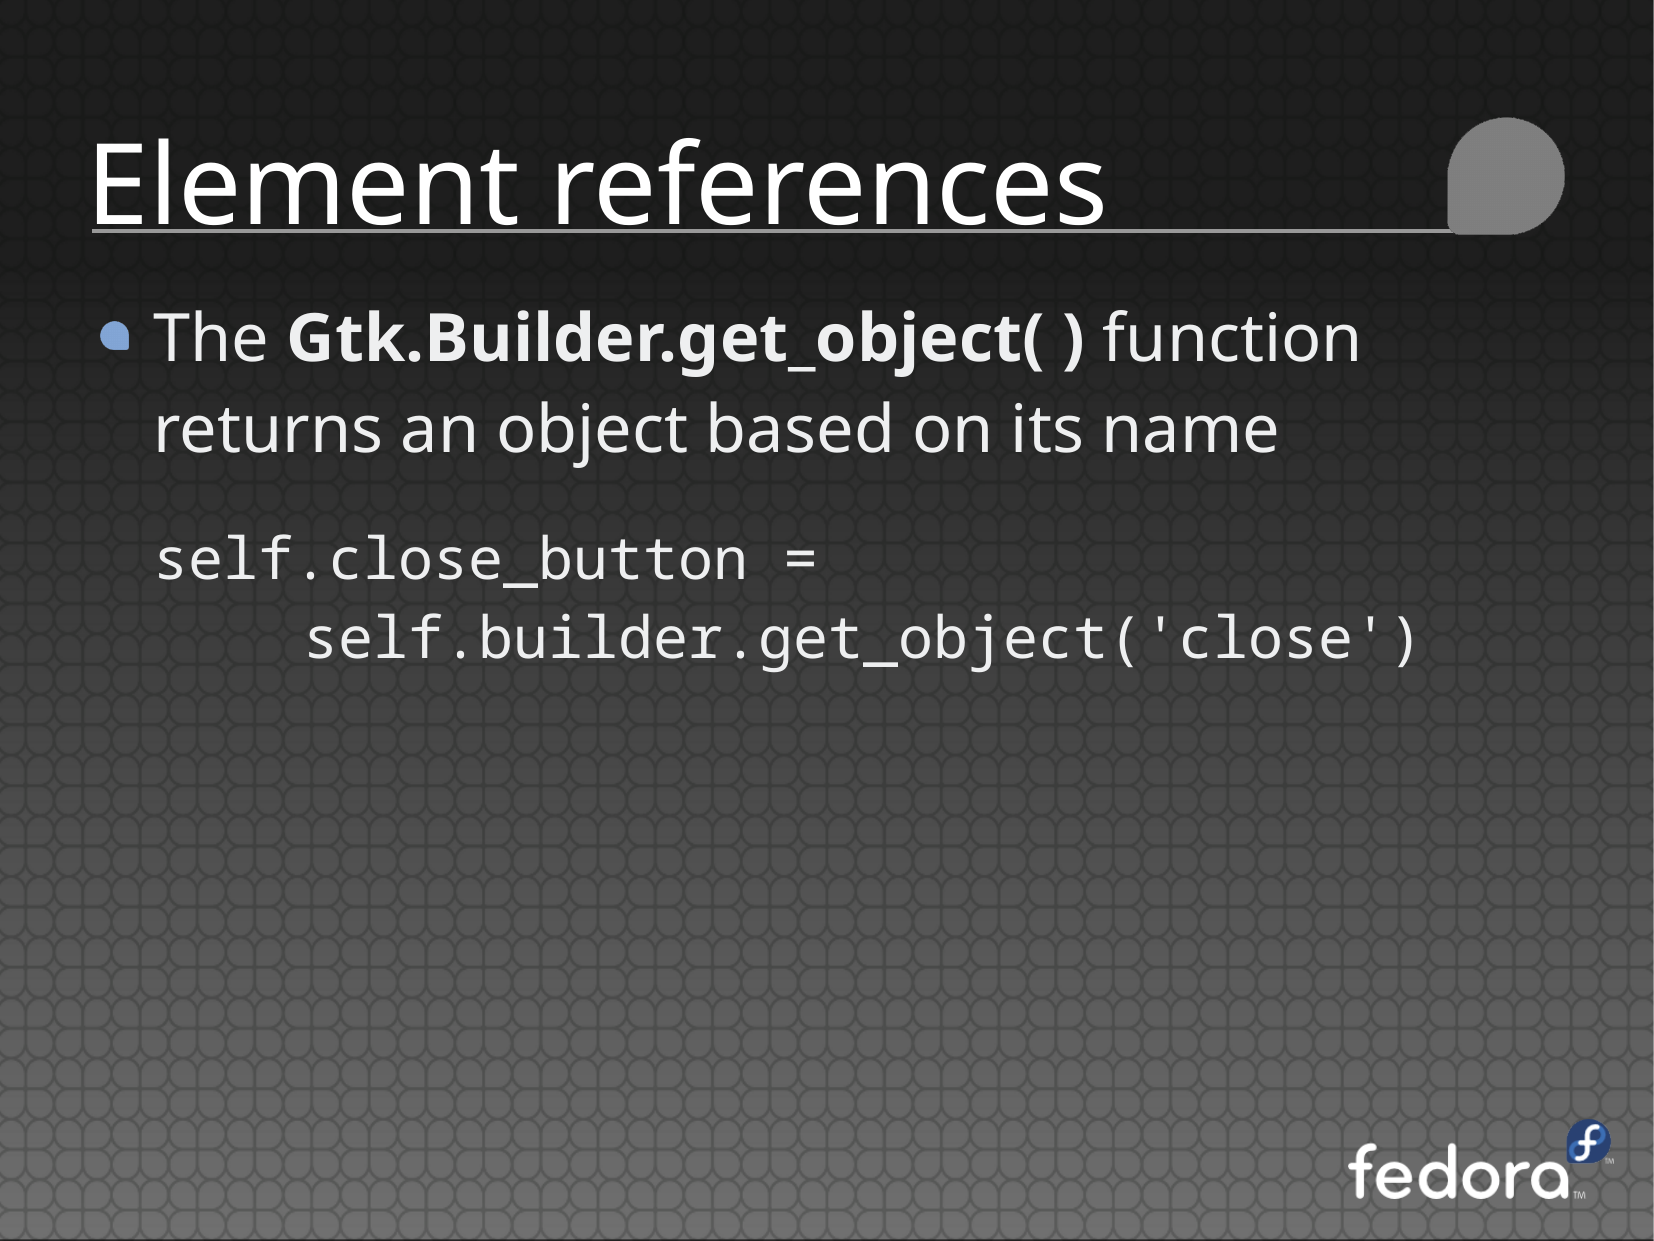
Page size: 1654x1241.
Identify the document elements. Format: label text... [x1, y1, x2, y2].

title Element references [86, 112, 1576, 249]
picture [0, 0, 1654, 1241]
list The Gtk.Builder.get_object( ) function returns an object based on its name self.close_button = self.builder.get_object('close') [82, 290, 1571, 1109]
